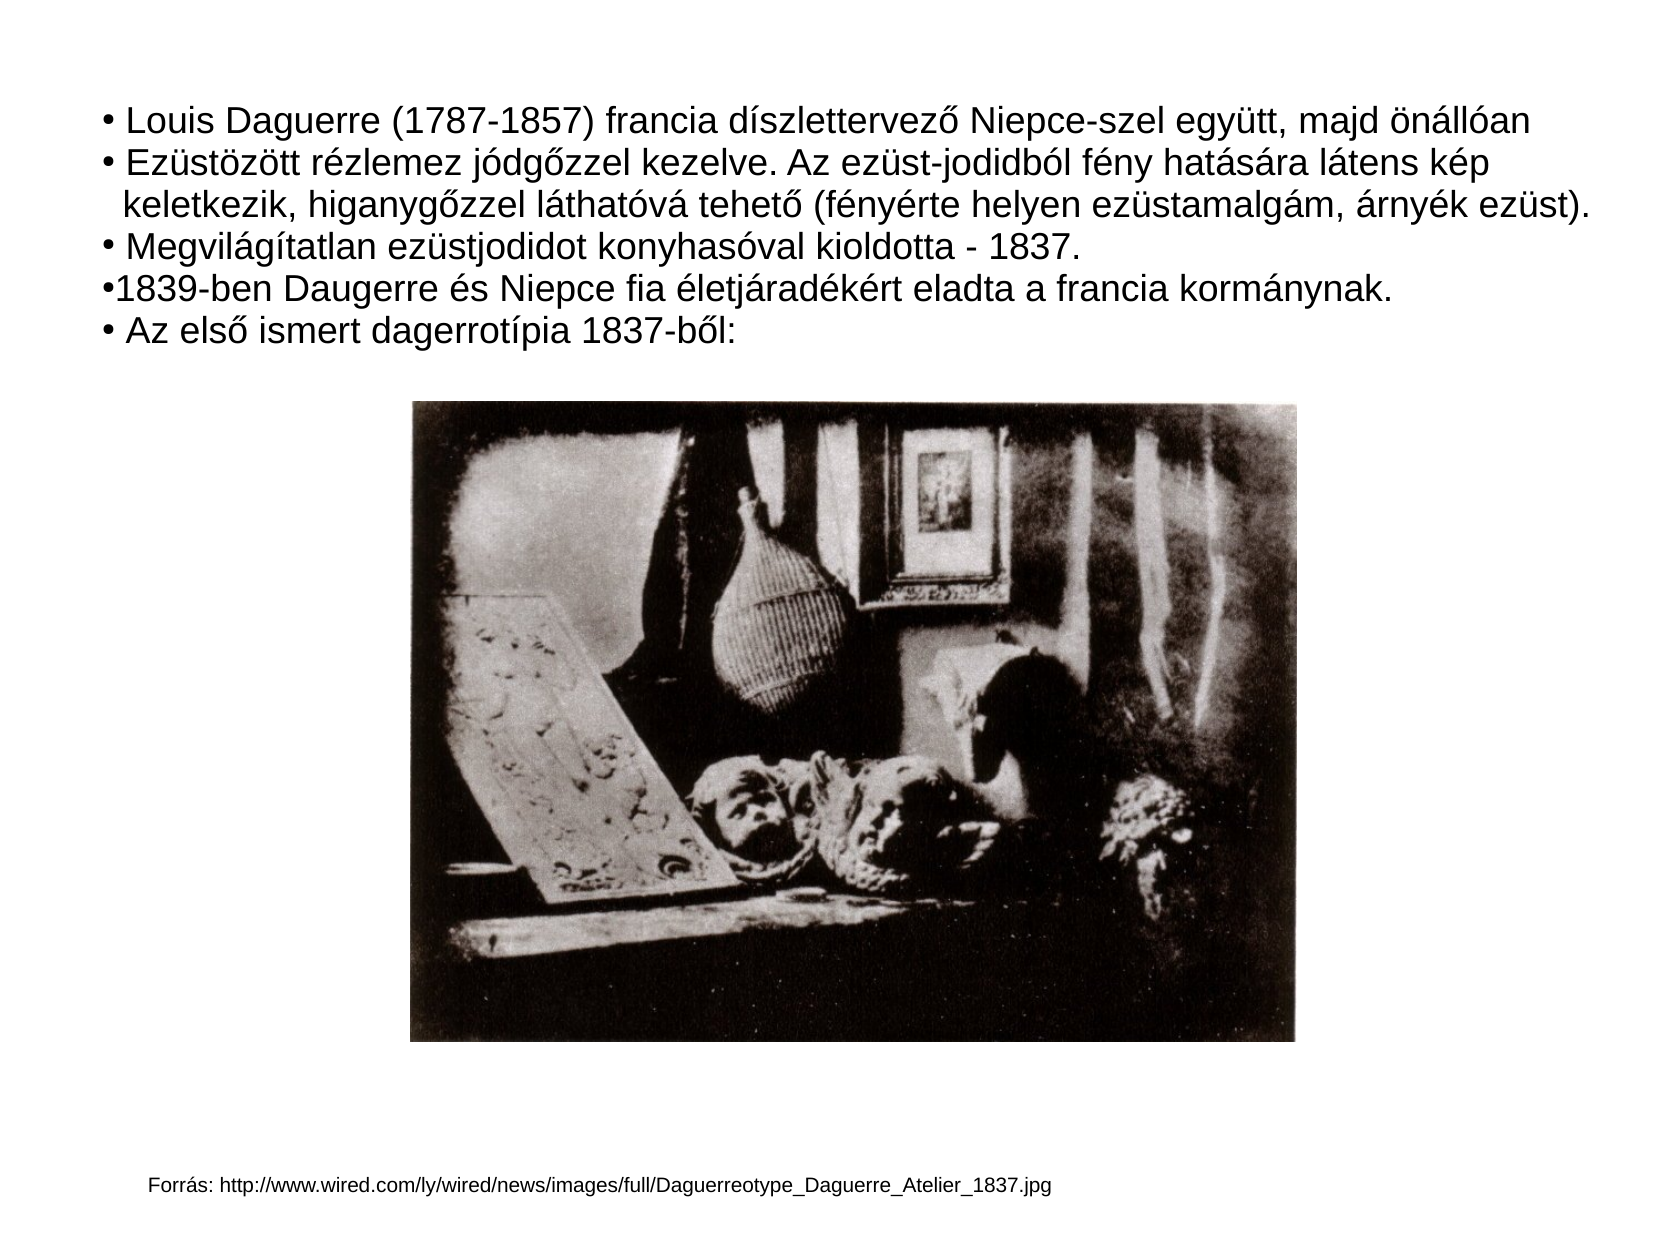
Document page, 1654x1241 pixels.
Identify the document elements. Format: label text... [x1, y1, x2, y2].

picture [410, 401, 1297, 1042]
text_box Forrás: http://www.wired.com/ly/wired/news/images/full/Daguerreotype_Daguerre_Atelier_1837.jpg [133, 1166, 1066, 1204]
text_box Louis Daguerre (1787-1857) francia díszlettervező Niepce-szel együtt, majd önállóan Ezüstözött rézlemez jódgőzzel kezelve. Az ezüst-jodidból fény hatására látens kép keletkezik, higanygőzzel láthatóvá tehető (fényérte helyen ezüstamalgám, árnyék ezüst). Megvilágítatlan ezüstjodidot konyhasóval kioldotta - 1837. 1839-ben Daugerre és Niepce fia életjáradékért eladta a francia kormánynak. Az első ismert dagerrotípia 1837-ből: [87, 92, 1605, 402]
